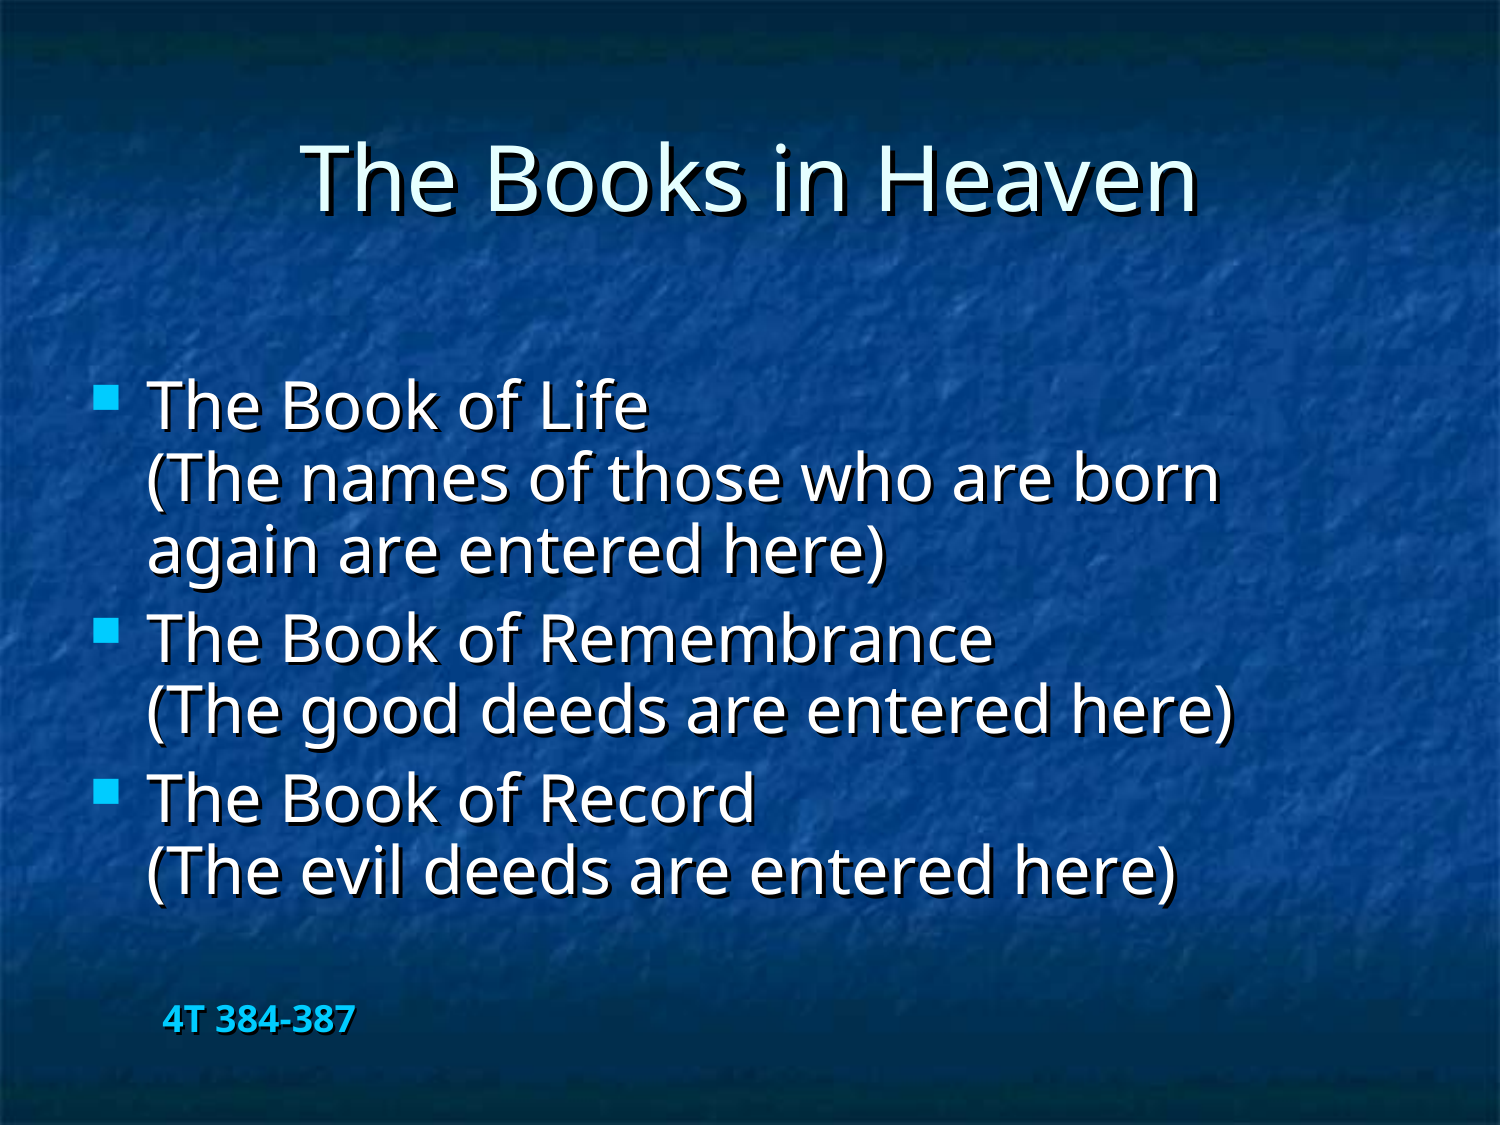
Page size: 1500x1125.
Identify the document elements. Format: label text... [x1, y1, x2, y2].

list The Book of Life (The names of those who are born again are entered here) The Book of Remembrance (The good deeds are entered here) The Book of Record (The evil deeds are entered here) [75, 267, 1426, 997]
text_box 4T 384-387 [147, 987, 597, 1055]
picture [0, 0, 1500, 1125]
title The Books in Heaven [75, 62, 1426, 267]
